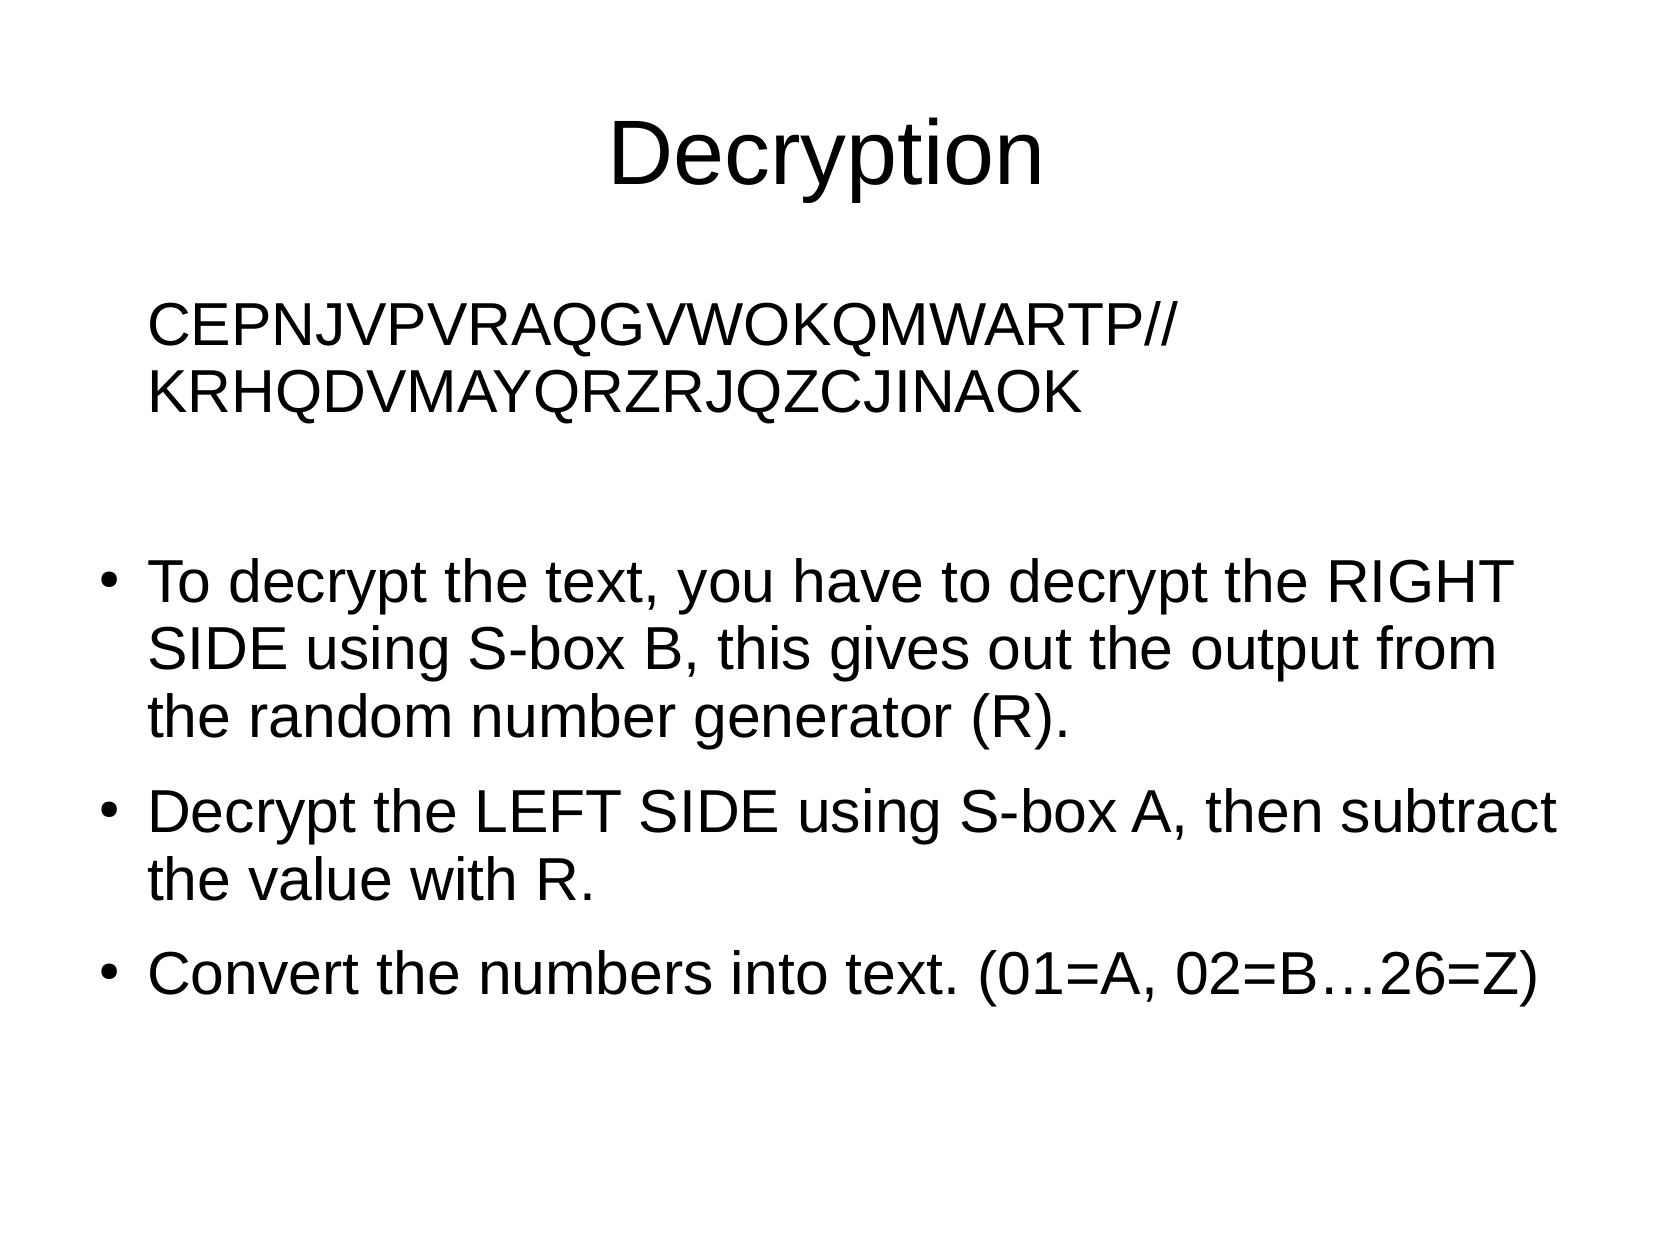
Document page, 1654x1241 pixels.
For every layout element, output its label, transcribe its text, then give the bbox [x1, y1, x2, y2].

title Decryption [82, 49, 1571, 257]
list CEPNJVPVRAQGVWOKQMWARTP//KRHQDVMAYQRZRJQZCJINAOK To decrypt the text, you have to decrypt the RIGHT SIDE using S-box B, this gives out the output from the random number generator (R). Decrypt the LEFT SIDE using S-box A, then subtract the value with R. Convert the numbers into text. (01=A, 02=B…26=Z) [82, 290, 1571, 1010]
